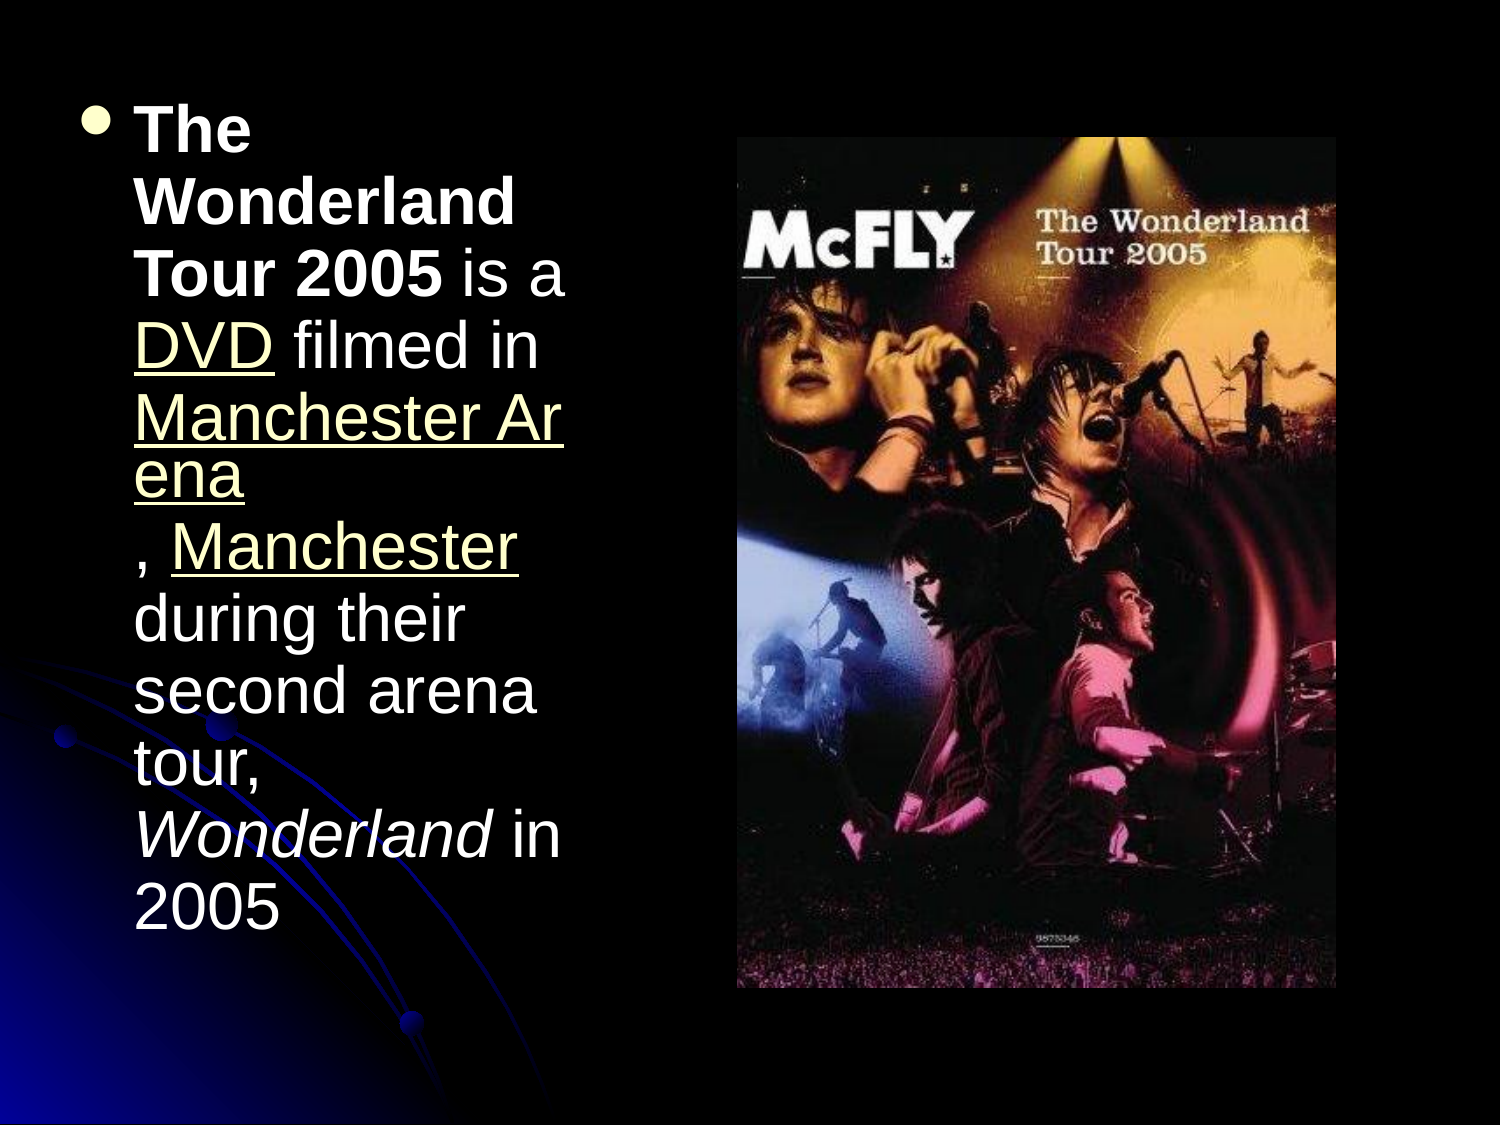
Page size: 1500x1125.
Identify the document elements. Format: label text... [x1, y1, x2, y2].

picture [737, 137, 1336, 988]
list The Wonderland Tour 2005 is a DVD filmed in Manchester Arena, Manchester during their second arena tour, Wonderland in 2005 [62, 87, 613, 1025]
